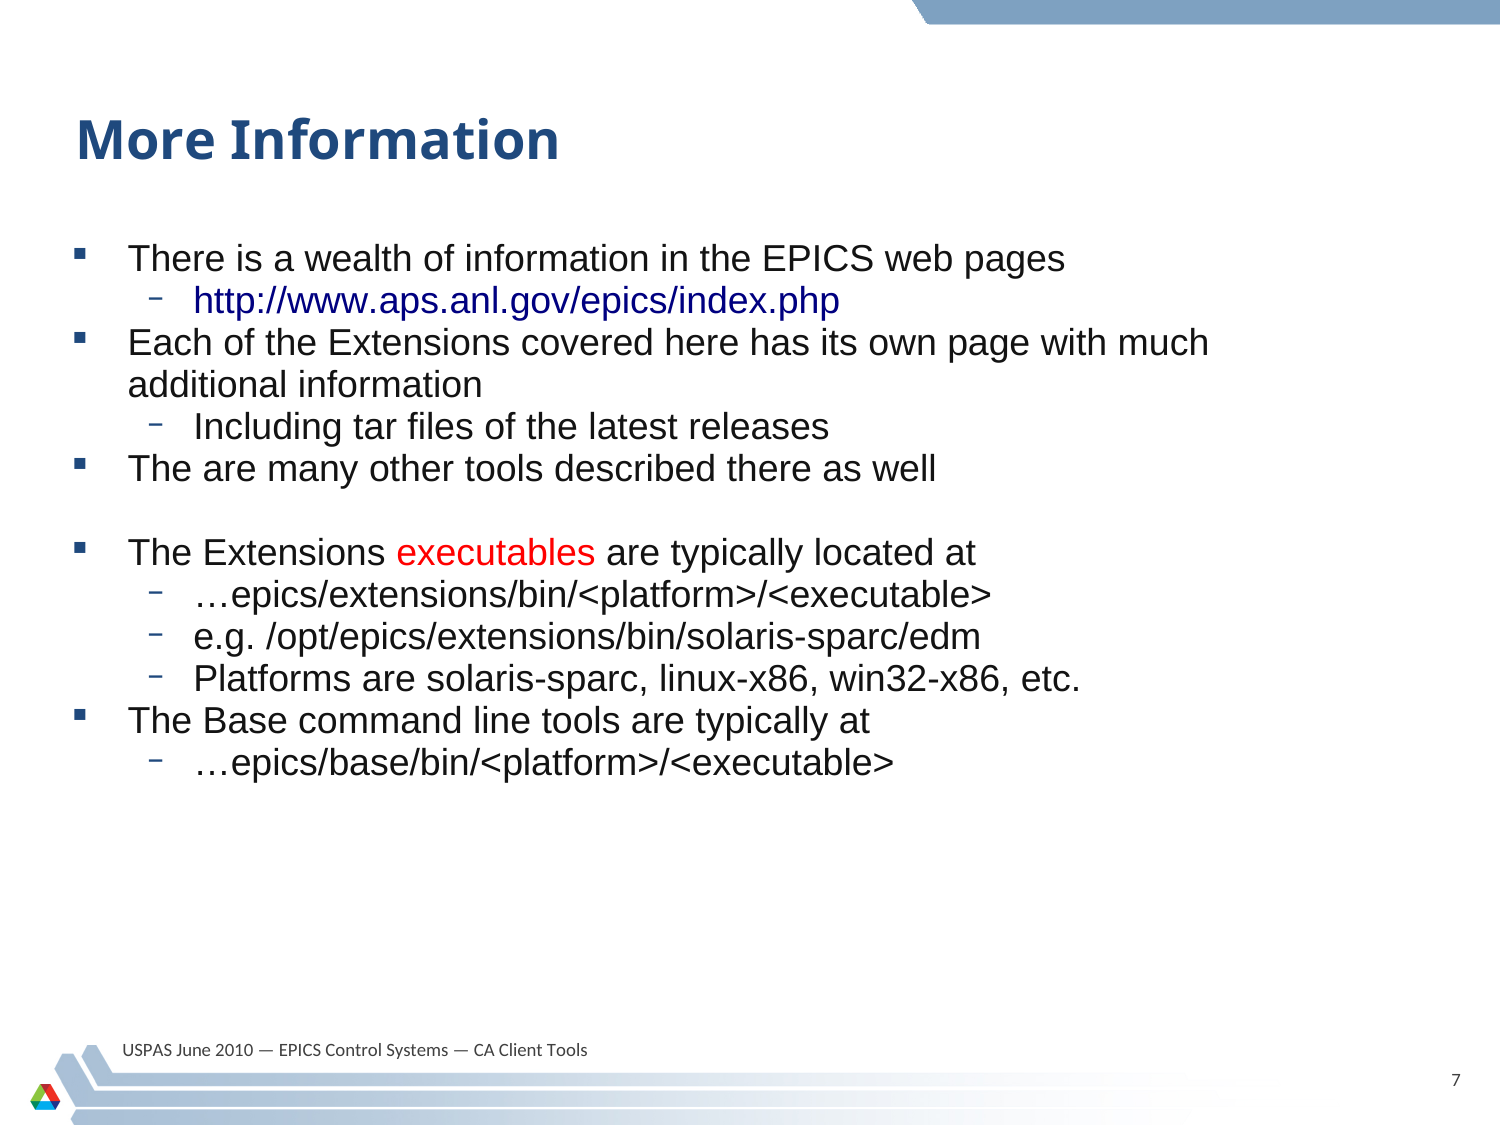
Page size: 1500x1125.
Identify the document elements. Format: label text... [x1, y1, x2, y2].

list There is a wealth of information in the EPICS web pages http://www.aps.anl.gov/epics/index.php Each of the Extensions covered here has its own page with much additional information Including tar files of the latest releases The are many other tools described there as well The Extensions executables are typically located at …epics/extensions/bin/<platform>/<executable> e.g. /opt/epics/extensions/bin/solaris-sparc/edm Platforms are solaris-sparc, linux-x86, win32-x86, etc. The Base command line tools are typically at …epics/base/bin/<platform>/<executable> [56, 229, 1359, 833]
picture [0, 0, 1500, 26]
title More Information [75, 45, 1426, 233]
picture [0, 1037, 1500, 1125]
